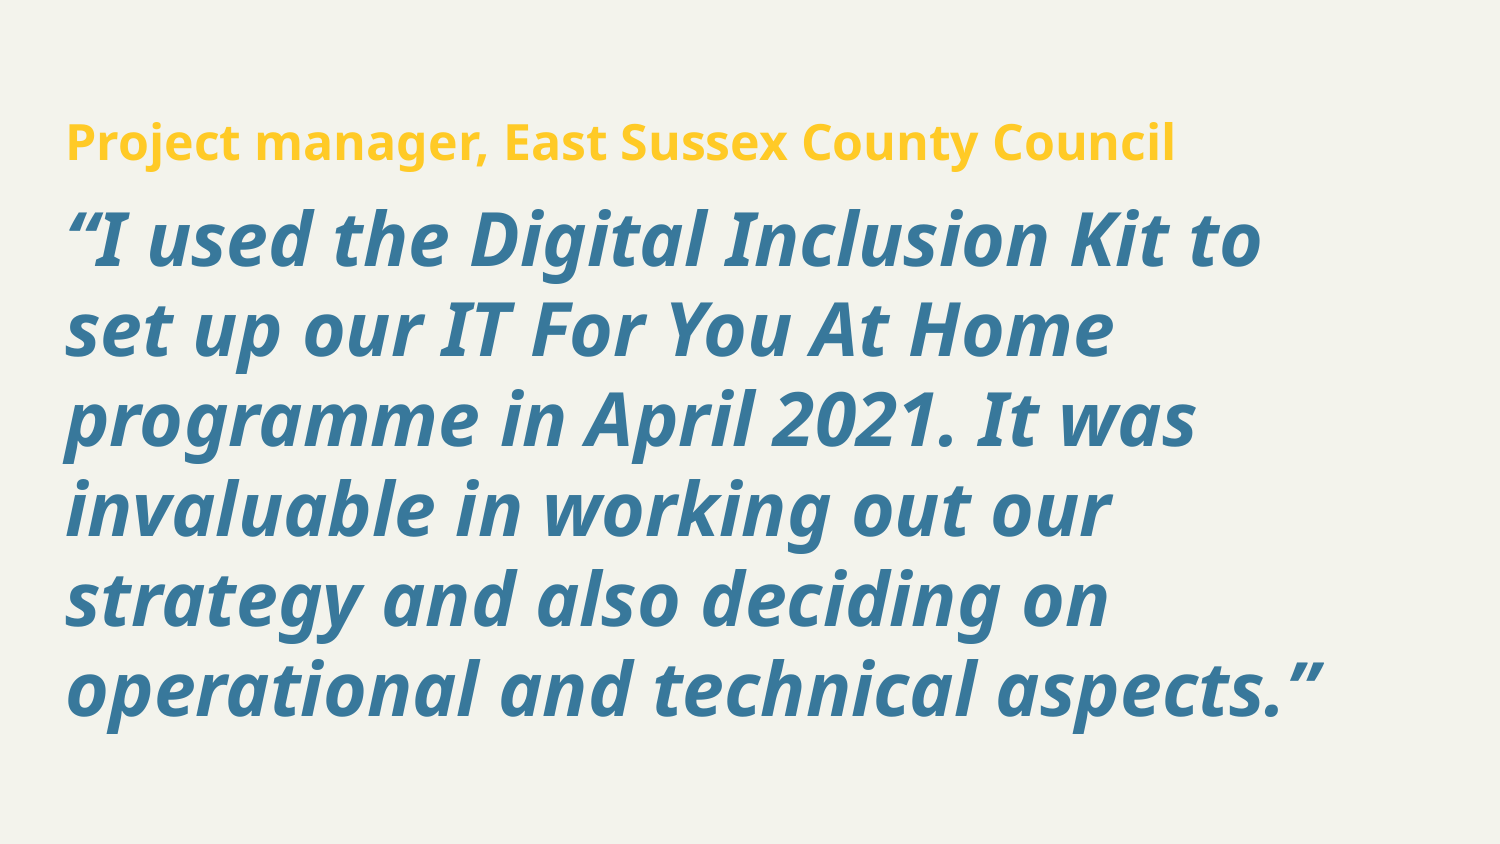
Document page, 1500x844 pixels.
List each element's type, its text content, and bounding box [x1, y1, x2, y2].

title Project manager, East Sussex County Council [65, 70, 1500, 212]
title “I used the Digital Inclusion Kit to set up our IT For You At Home programme in April 2021. It was invaluable in working out our strategy and also deciding on operational and technical aspects.” [65, 212, 1390, 732]
